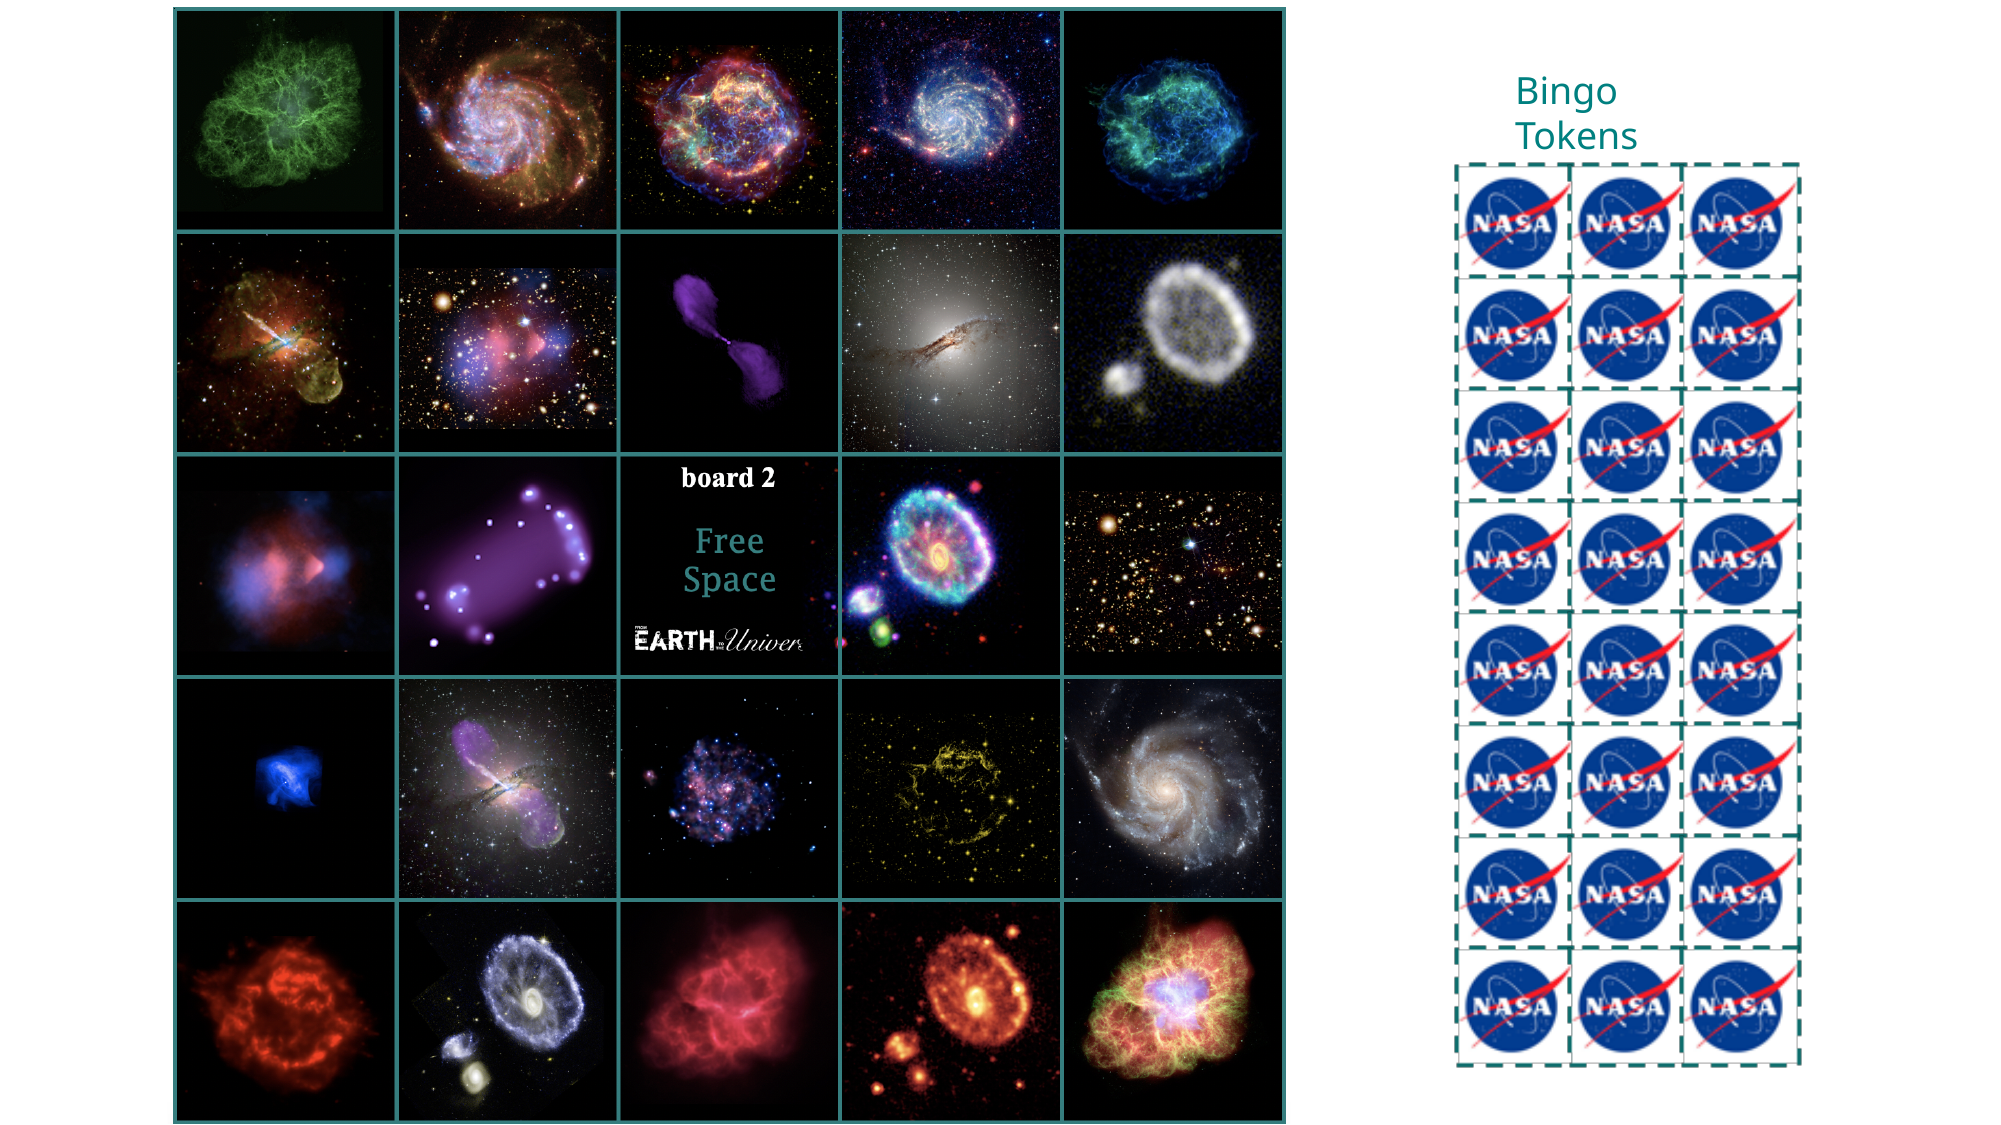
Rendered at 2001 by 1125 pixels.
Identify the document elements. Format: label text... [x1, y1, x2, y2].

text_box Bingo Tokens [1500, 60, 1762, 161]
picture [167, 1, 1291, 1124]
picture [1453, 161, 1804, 1070]
